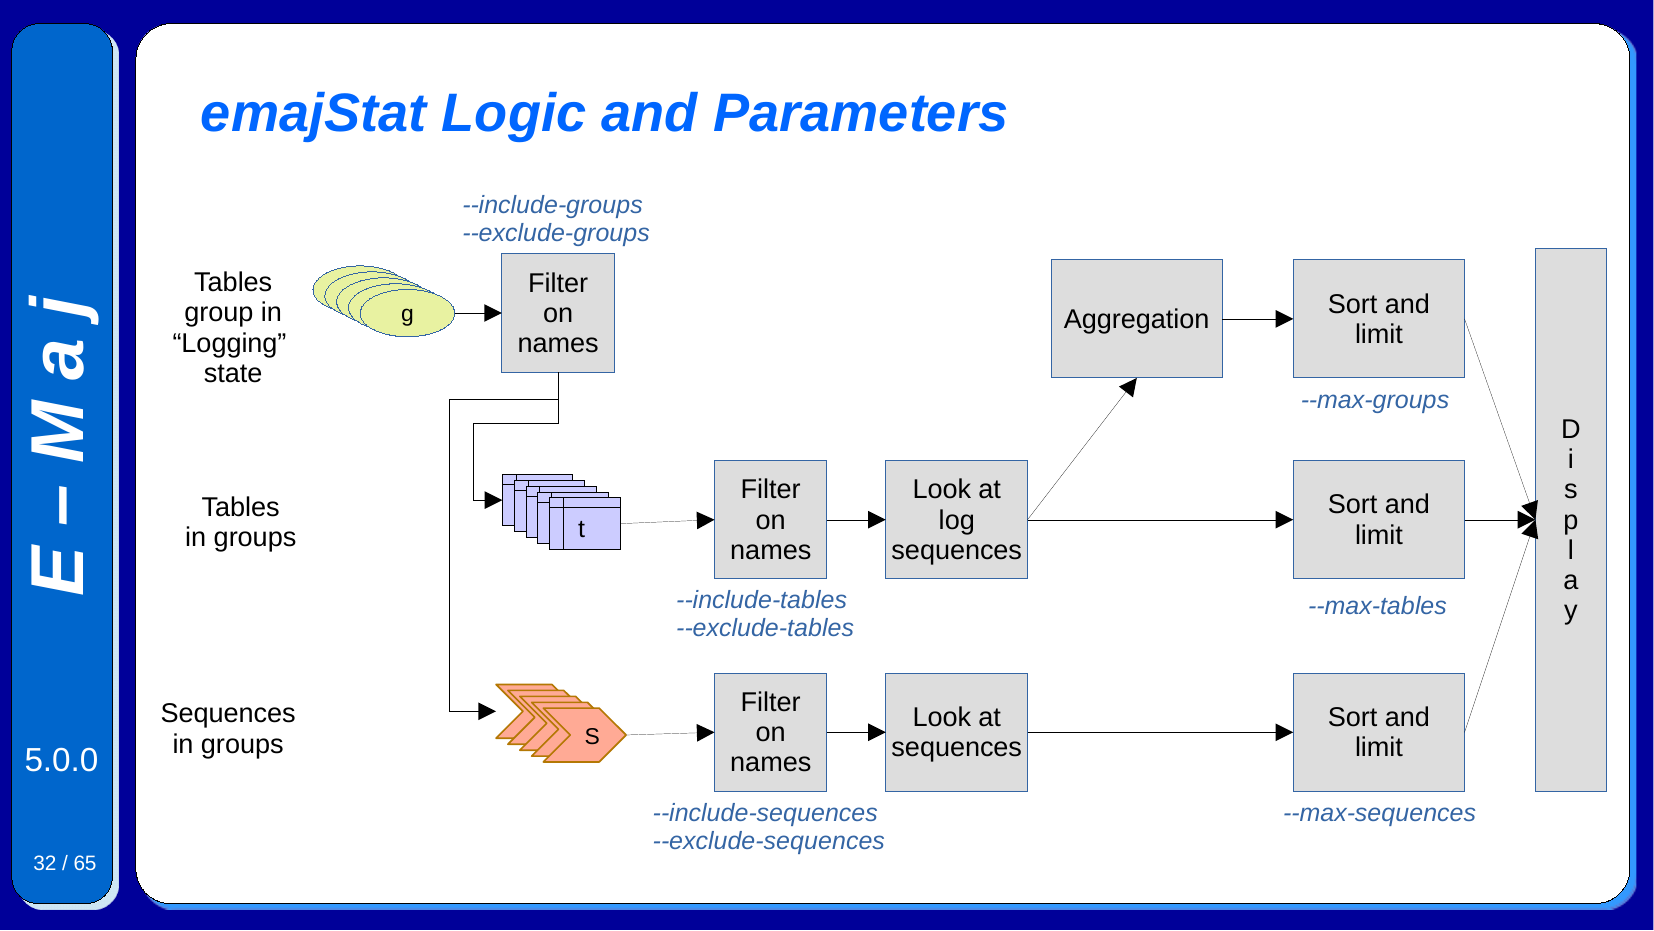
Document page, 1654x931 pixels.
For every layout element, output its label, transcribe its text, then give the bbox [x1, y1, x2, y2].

text_box Filter on names [714, 460, 827, 578]
text_box S [496, 684, 558, 739]
text_box --include-tables --exclude-tables [661, 578, 888, 650]
text_box Filter on names [501, 253, 615, 373]
text_box --max-groups [1286, 378, 1465, 421]
text_box Tables group in “Logging” state [157, 259, 309, 396]
title emajStat Logic and Parameters [200, 34, 1575, 191]
text_box --include-groups --exclude-groups [447, 183, 674, 254]
text_box S [543, 708, 626, 762]
text_box --max-tables [1293, 584, 1471, 628]
text_box Look at log sequences [885, 460, 1028, 579]
text_box Sort and limit [1293, 259, 1465, 378]
text_box [502, 474, 609, 544]
text_box Sort and limit [1293, 673, 1465, 791]
text_box g [360, 289, 455, 337]
text_box [312, 265, 432, 327]
text_box D i s p l a y [1535, 248, 1607, 792]
text_box Look at sequences [885, 673, 1028, 792]
text_box --max-sequences [1268, 791, 1495, 835]
text_box Aggregation [1051, 259, 1223, 378]
text_box Filter on names [714, 673, 827, 791]
text_box [507, 690, 594, 757]
text_box Sequences in groups [145, 691, 311, 767]
text_box --include-sequences --exclude-sequences [637, 791, 910, 863]
text_box Tables in groups [170, 484, 312, 560]
text_box t [549, 497, 621, 550]
text_box Sort and limit [1293, 460, 1465, 579]
